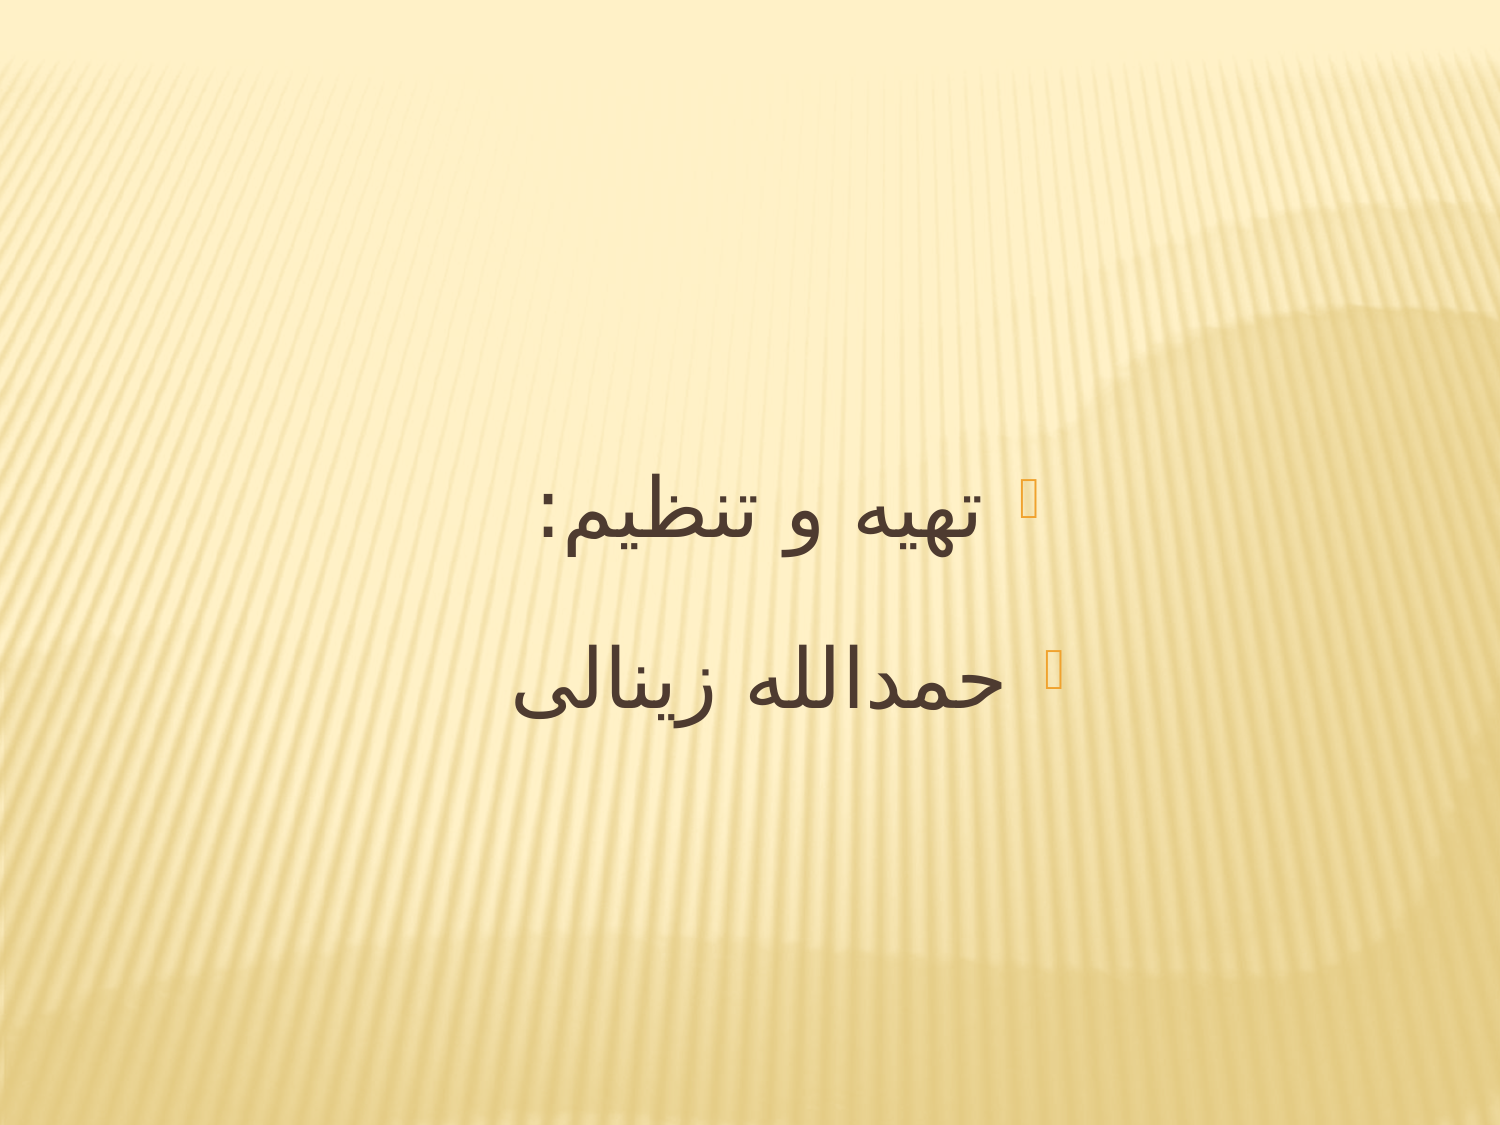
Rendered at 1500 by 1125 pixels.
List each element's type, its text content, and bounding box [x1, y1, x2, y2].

list تهیه و تنظیم: حمدالله زینالی [75, 397, 1500, 811]
